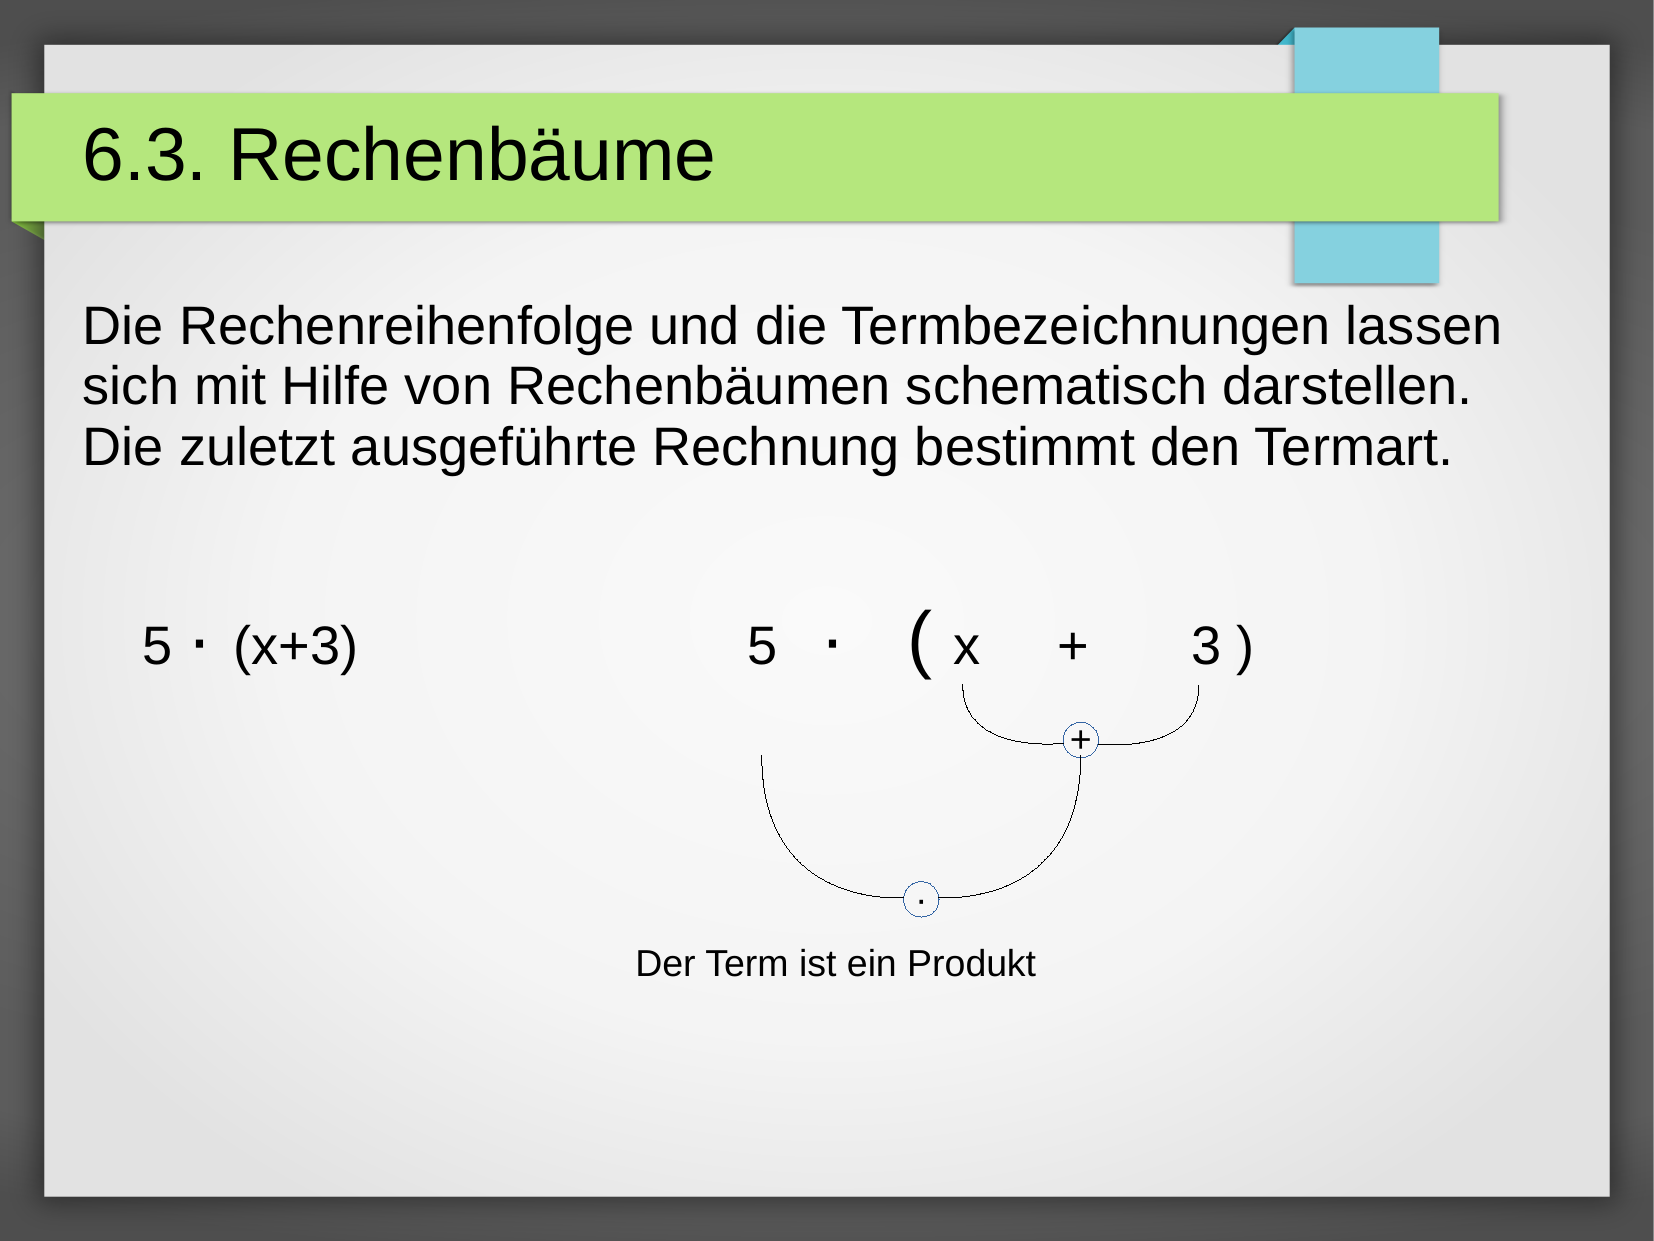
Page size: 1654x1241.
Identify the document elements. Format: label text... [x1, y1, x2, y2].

picture [0, 0, 1654, 1241]
title 6.3. Rechenbäume [82, 70, 1501, 239]
text_box · [903, 881, 940, 918]
text_box + [1063, 722, 1099, 758]
text_box Der Term ist ein Produkt [620, 935, 1052, 993]
list Die Rechenreihenfolge und die Termbezeichnungen lassen sich mit Hilfe von Rechenbäumen schematisch darstellen. Die zuletzt ausgeführte Rechnung bestimmt den Termart. 5 · (x+3) 5 · ( x + 3 ) [82, 295, 1571, 1015]
